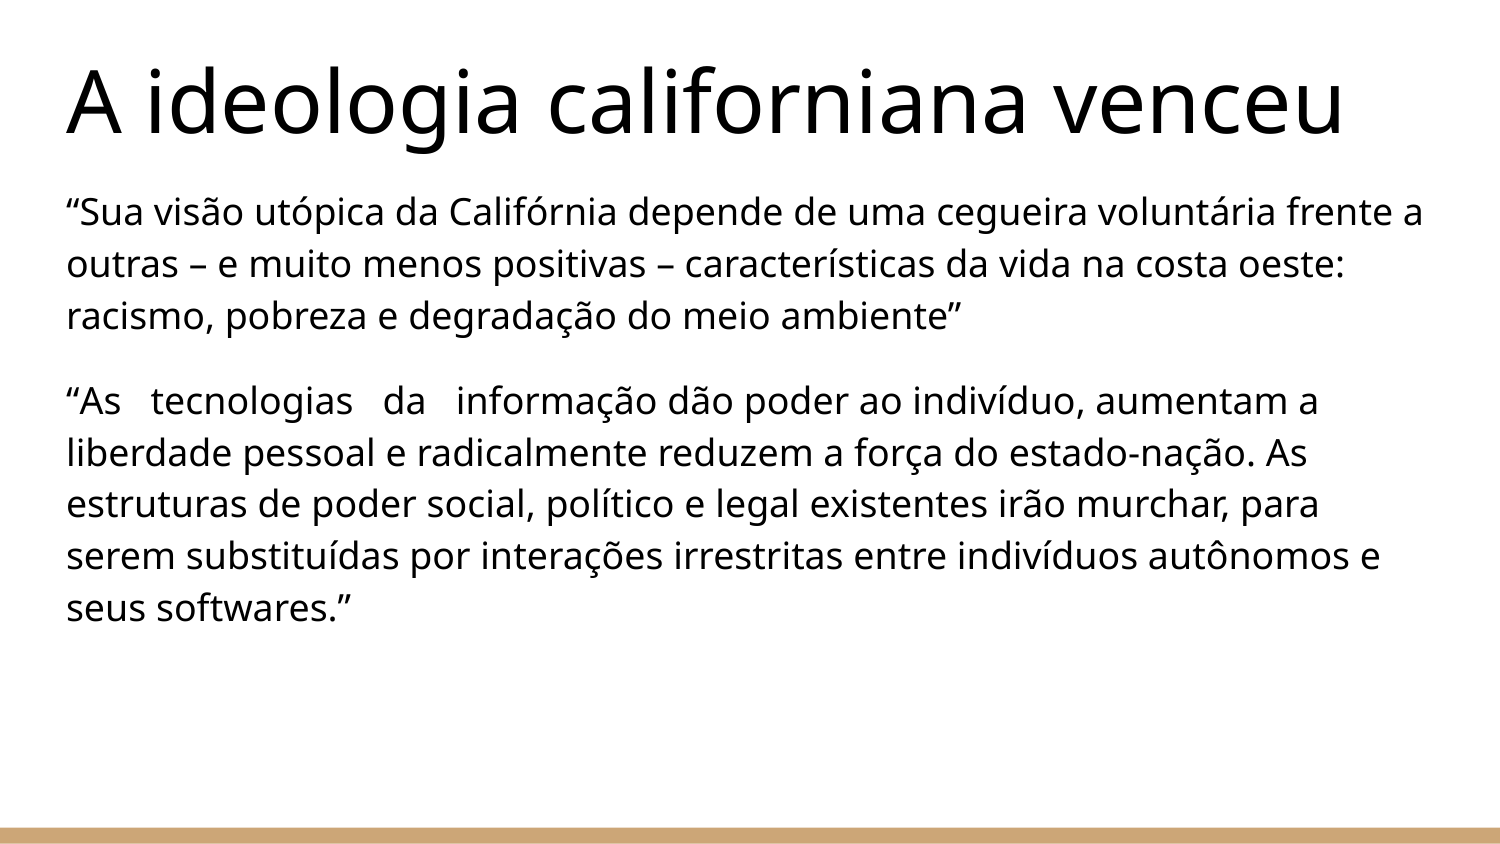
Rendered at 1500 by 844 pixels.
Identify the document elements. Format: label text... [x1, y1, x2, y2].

list “Sua visão utópica da Califórnia depende de uma cegueira voluntária frente a outras – e muito menos positivas – características da vida na costa oeste: racismo, pobreza e degradação do meio ambiente” “As tecnologias da informação dão poder ao indivíduo, aumentam a liberdade pessoal e radicalmente reduzem a força do estado-nação. As estruturas de poder social, político e legal existentes irão murchar, para serem substituídas por interações irrestritas entre indivíduos autônomos e seus softwares.” [51, 166, 1449, 717]
title A ideologia californiana venceu [51, 30, 1449, 166]
